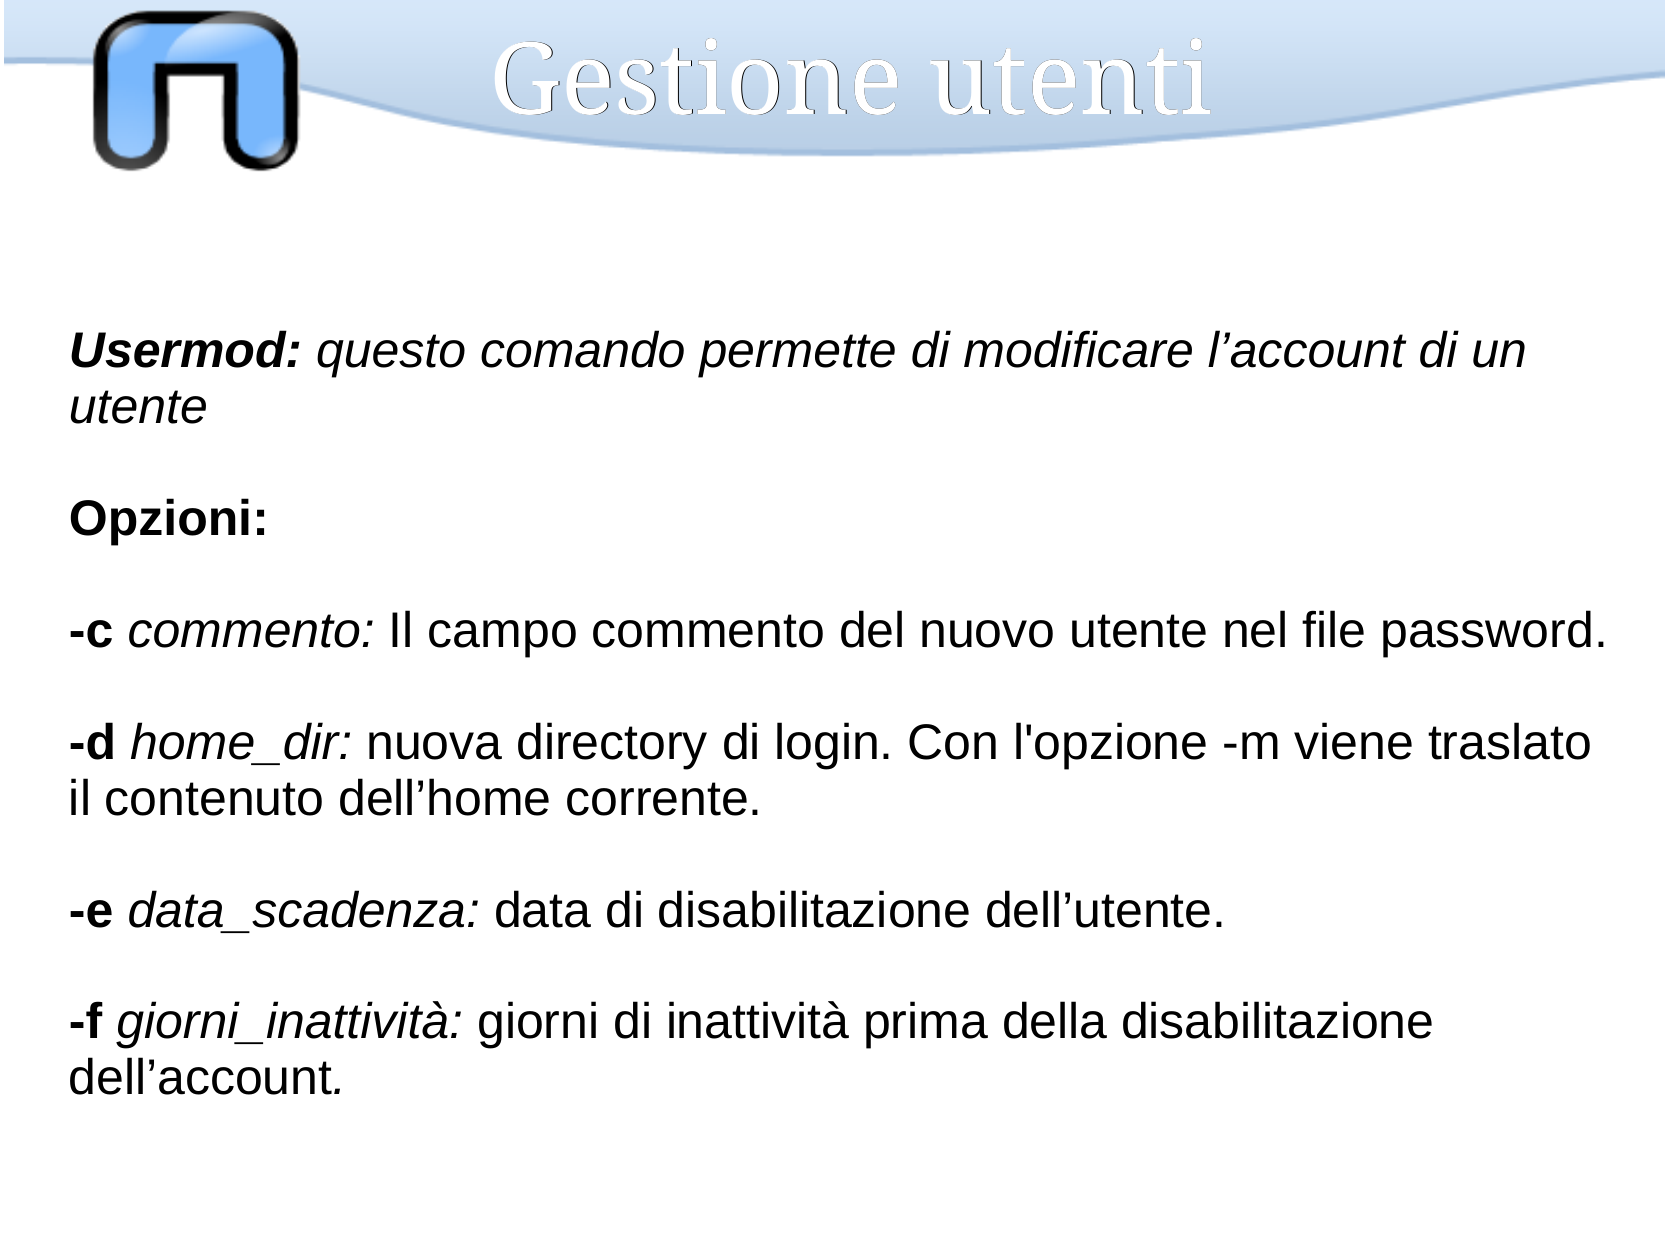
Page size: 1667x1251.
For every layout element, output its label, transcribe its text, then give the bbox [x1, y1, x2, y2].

list Usermod: questo comando permette di modificare l’account di un utente Opzioni: -c commento: Il campo commento del nuovo utente nel file password. -d home_dir: nuova directory di login. Con l'opzione -m viene traslato il contenuto dell’home corrente. -e data_scadenza: data di disabilitazione dell’utente. -f giorni_inattività: giorni di inattività prima della disabilitazione dell’account. [62, 316, 1632, 1159]
picture [0, 0, 1667, 1251]
text_box Gestione utenti [475, 0, 1667, 271]
